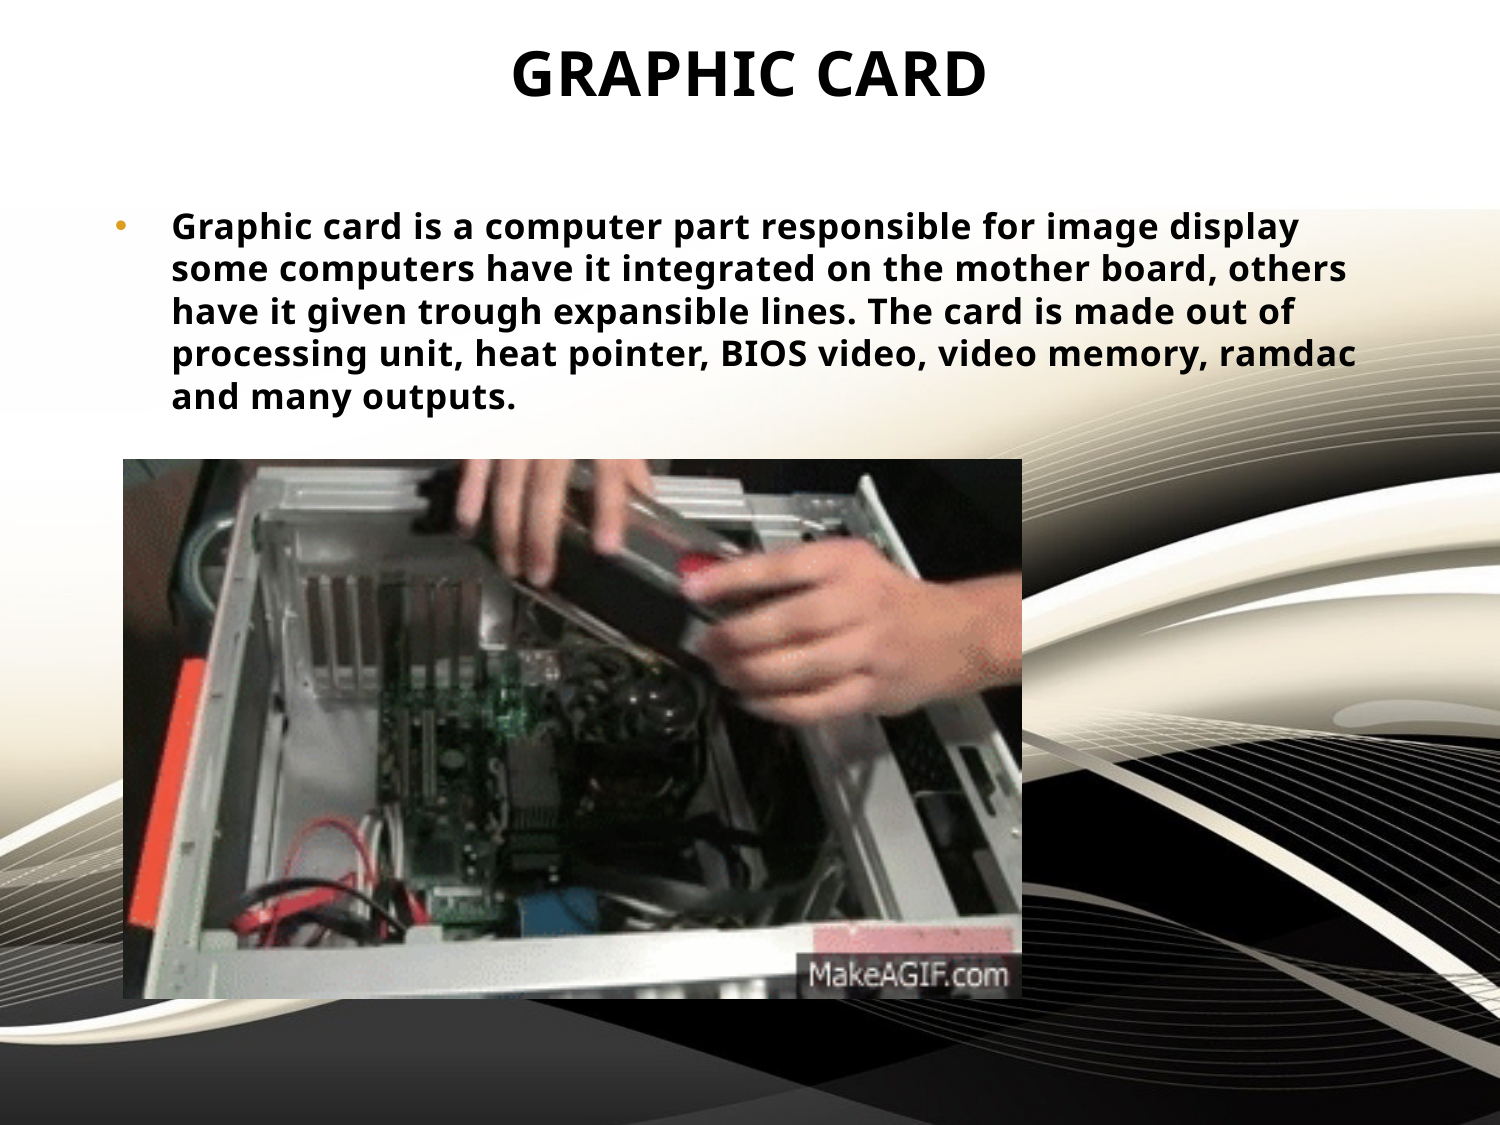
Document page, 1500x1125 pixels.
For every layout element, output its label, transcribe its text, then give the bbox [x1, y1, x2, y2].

picture [0, 0, 1500, 1125]
title Graphic card [99, 0, 1400, 117]
list Graphic card is a computer part responsible for image display some computers have it integrated on the mother board, others have it given trough expansible lines. The card is made out of processing unit, heat pointer, BIOS video, video memory, ramdac and many outputs. [99, 196, 1400, 872]
